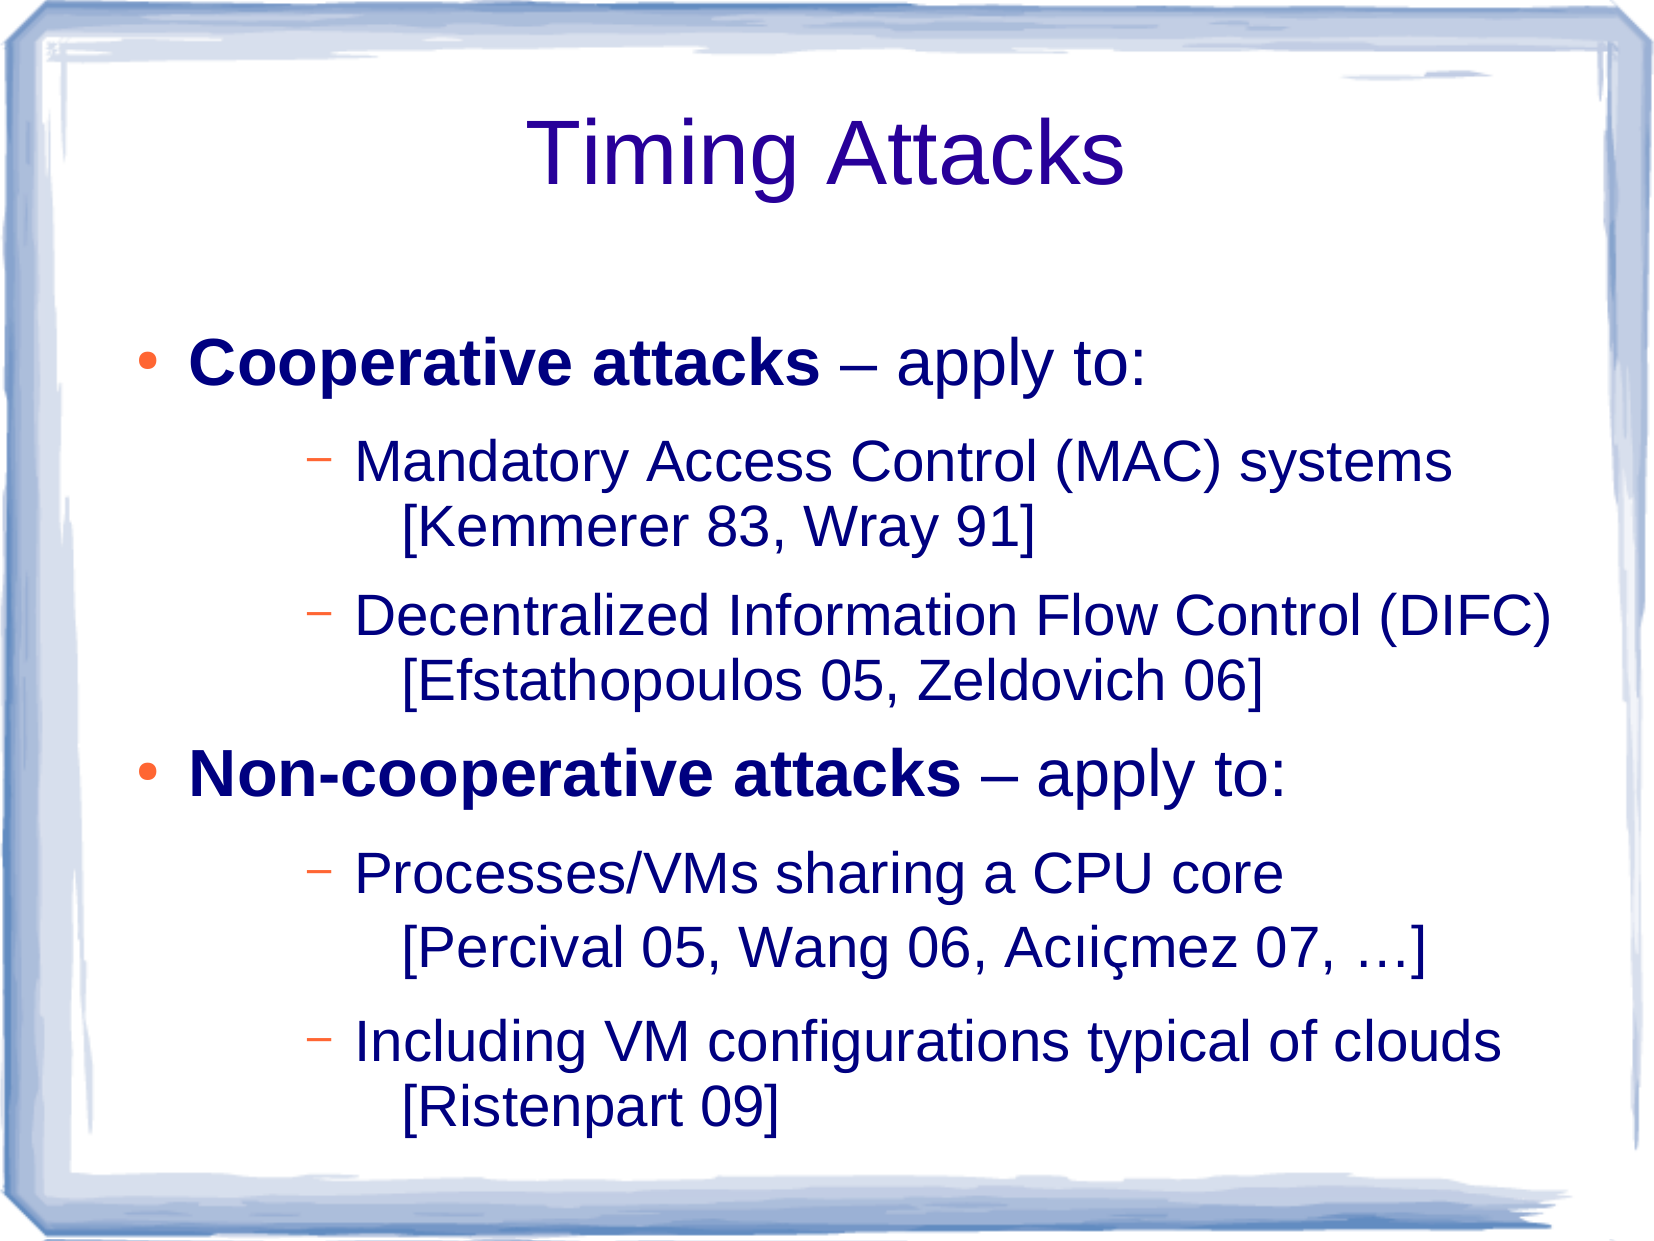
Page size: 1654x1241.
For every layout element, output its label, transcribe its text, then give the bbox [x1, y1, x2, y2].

title Timing Attacks [82, 49, 1571, 257]
picture [0, 0, 1654, 1241]
list Cooperative attacks – apply to: Mandatory Access Control (MAC) systems [Kemmerer 83, Wray 91] Decentralized Information Flow Control (DIFC) [Efstathopoulos 05, Zeldovich 06] Non-cooperative attacks – apply to: Processes/VMs sharing a CPU core [Percival 05, Wang 06, Acıiҫmez 07, …] Including VM configurations typical of clouds [Ristenpart 09] [118, 324, 1571, 1128]
